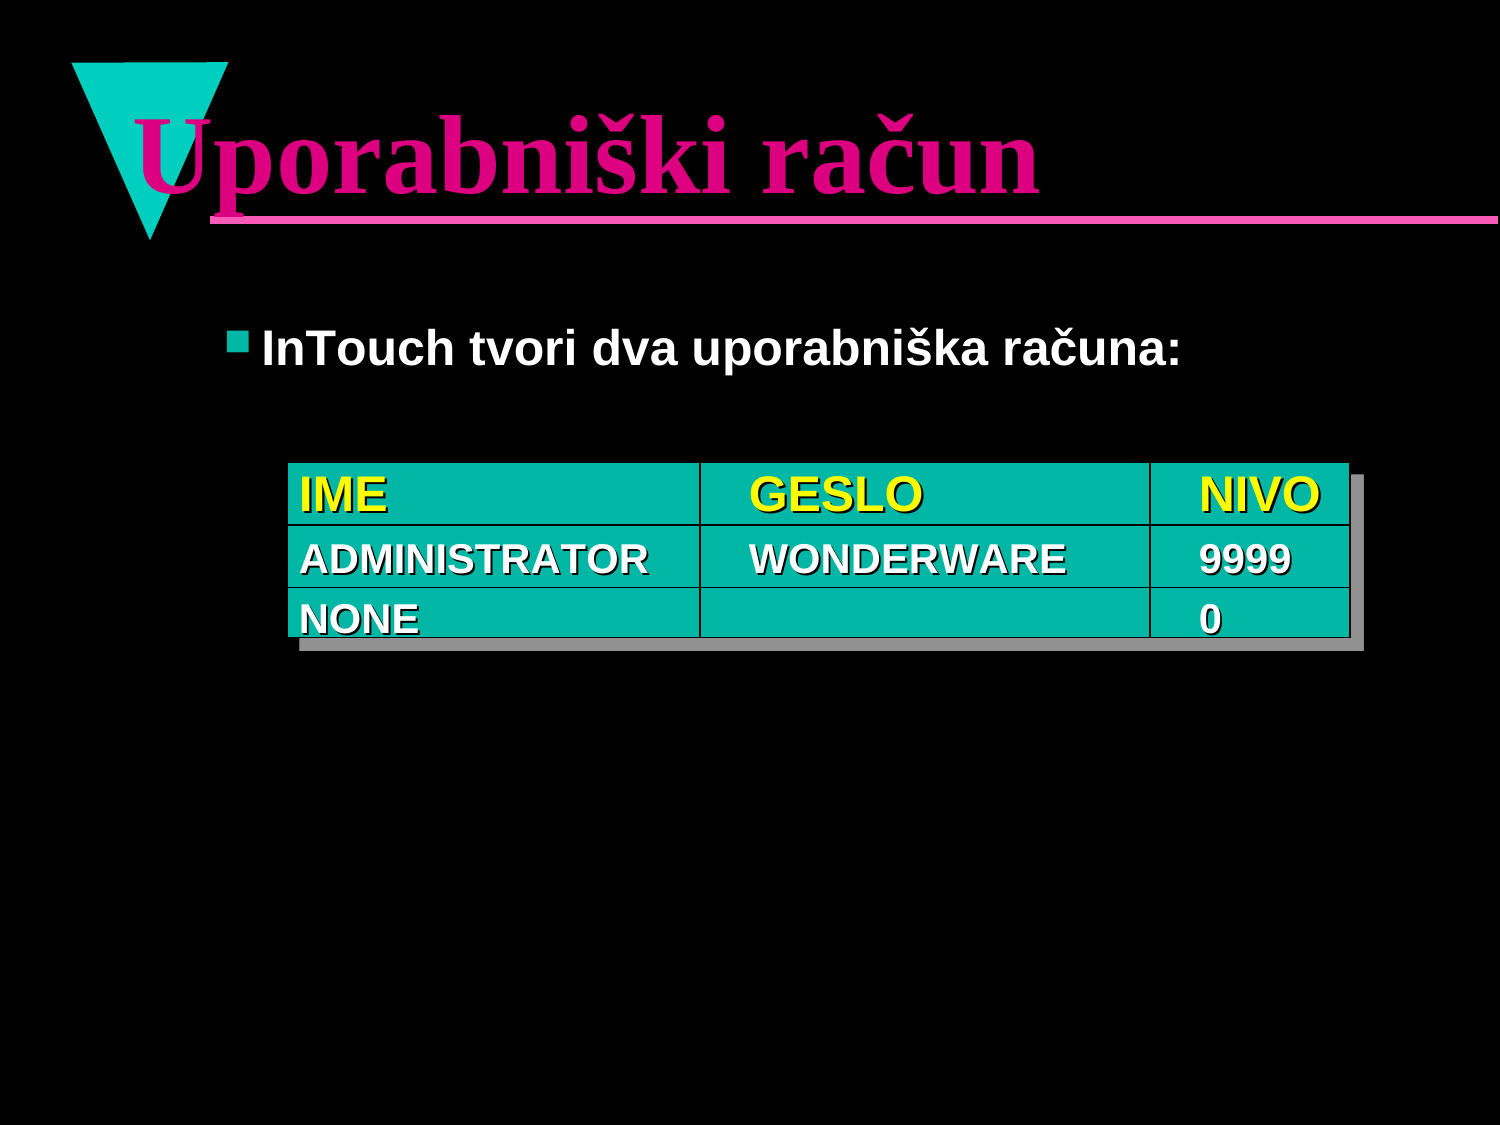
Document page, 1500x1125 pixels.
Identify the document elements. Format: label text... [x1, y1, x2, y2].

title Uporabniški račun [117, 63, 1500, 251]
list InTouch tvori dva uporabniška računa: IME GESLO NIVO ADMINISTRATOR WONDERWARE 9999 NONE 0 [133, 314, 1500, 990]
